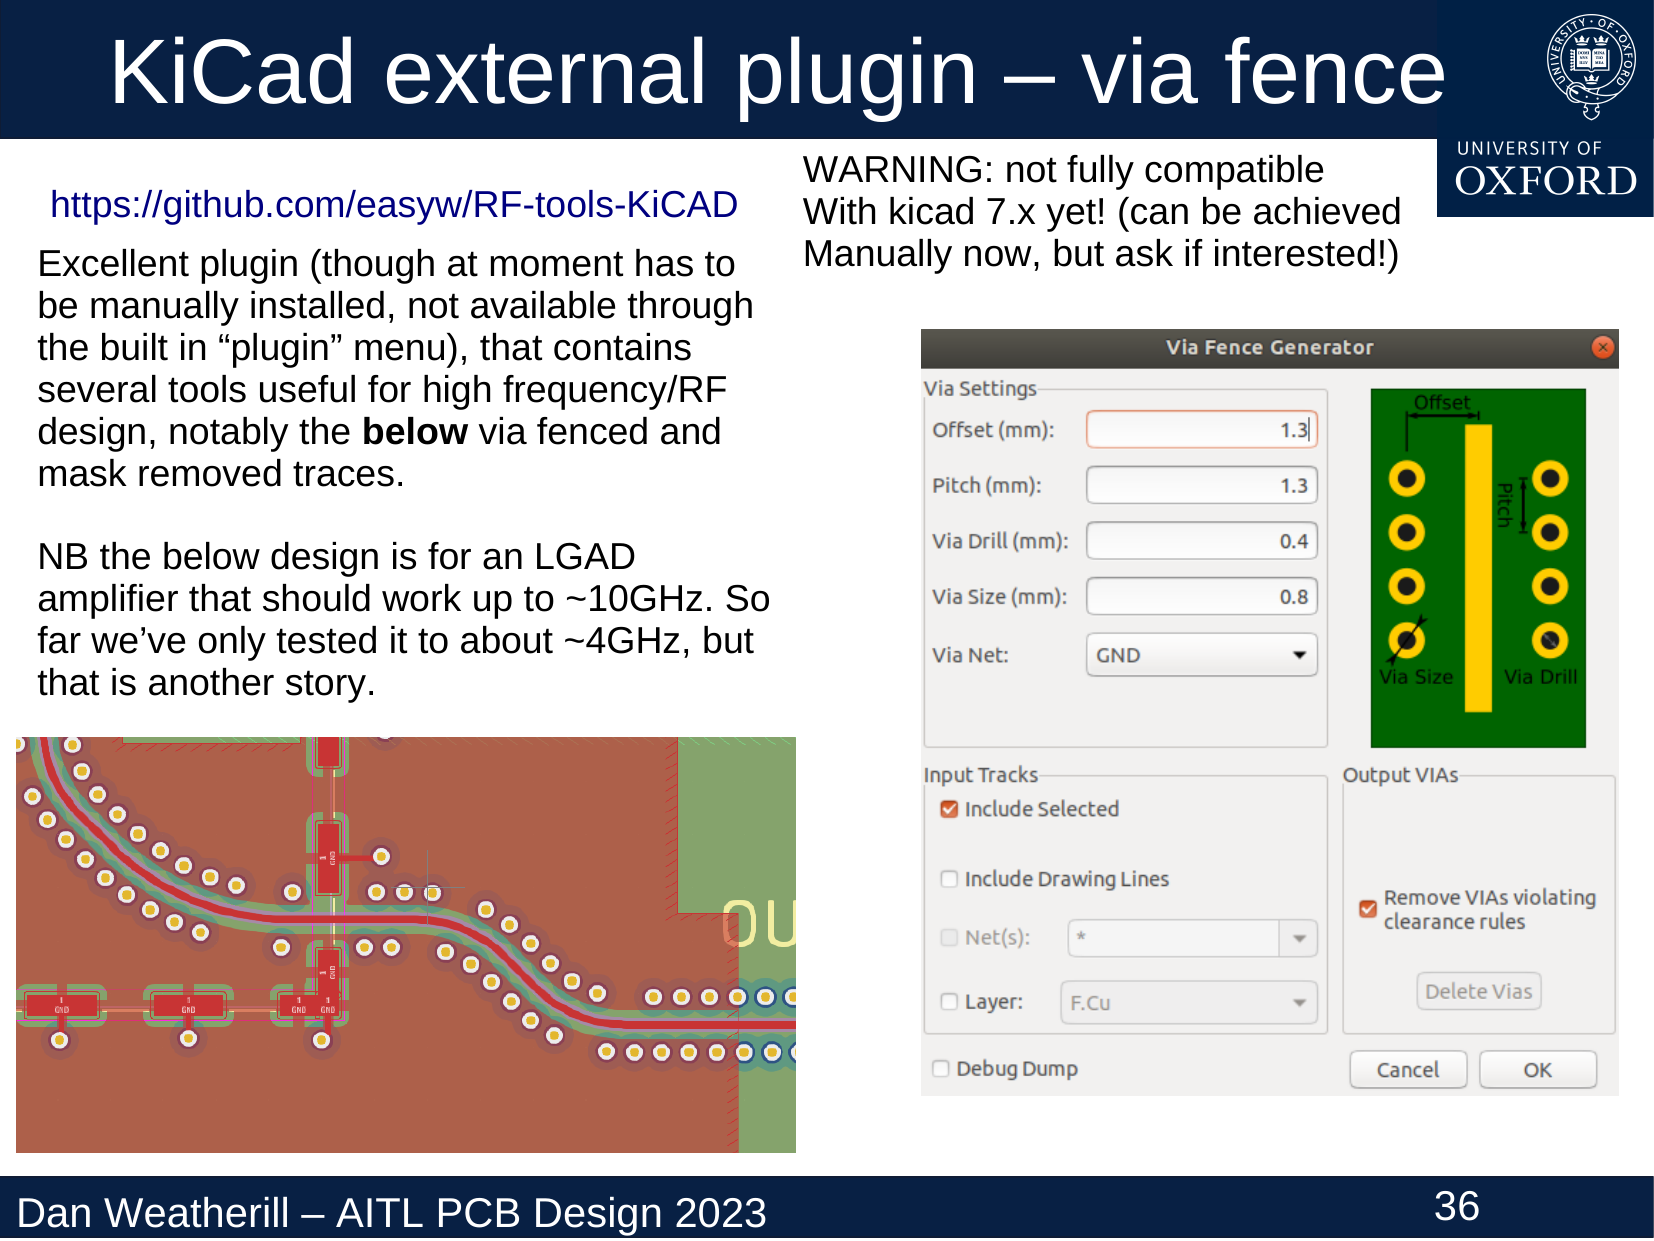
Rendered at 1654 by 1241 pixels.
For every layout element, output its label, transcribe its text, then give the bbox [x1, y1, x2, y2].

picture [16, 737, 796, 1153]
picture [921, 329, 1619, 1096]
text_box https://github.com/easyw/RF-tools-KiCAD [35, 176, 755, 234]
title KiCad external plugin – via fence [35, 0, 1524, 177]
picture [1437, 0, 1654, 217]
text_box WARNING: not fully compatible With kicad 7.x yet! (can be achieved Manually now, but ask if interested!) [788, 141, 1430, 282]
text_box Excellent plugin (though at moment has to be manually installed, not available through the built in “plugin” menu), that contains several tools useful for high frequency/RF design, notably the below via fenced and mask removed traces. NB the below design is for an LGAD amplifier that should work up to ~10GHz. So far we’ve only tested it to about ~4GHz, but that is another story. [22, 236, 789, 711]
